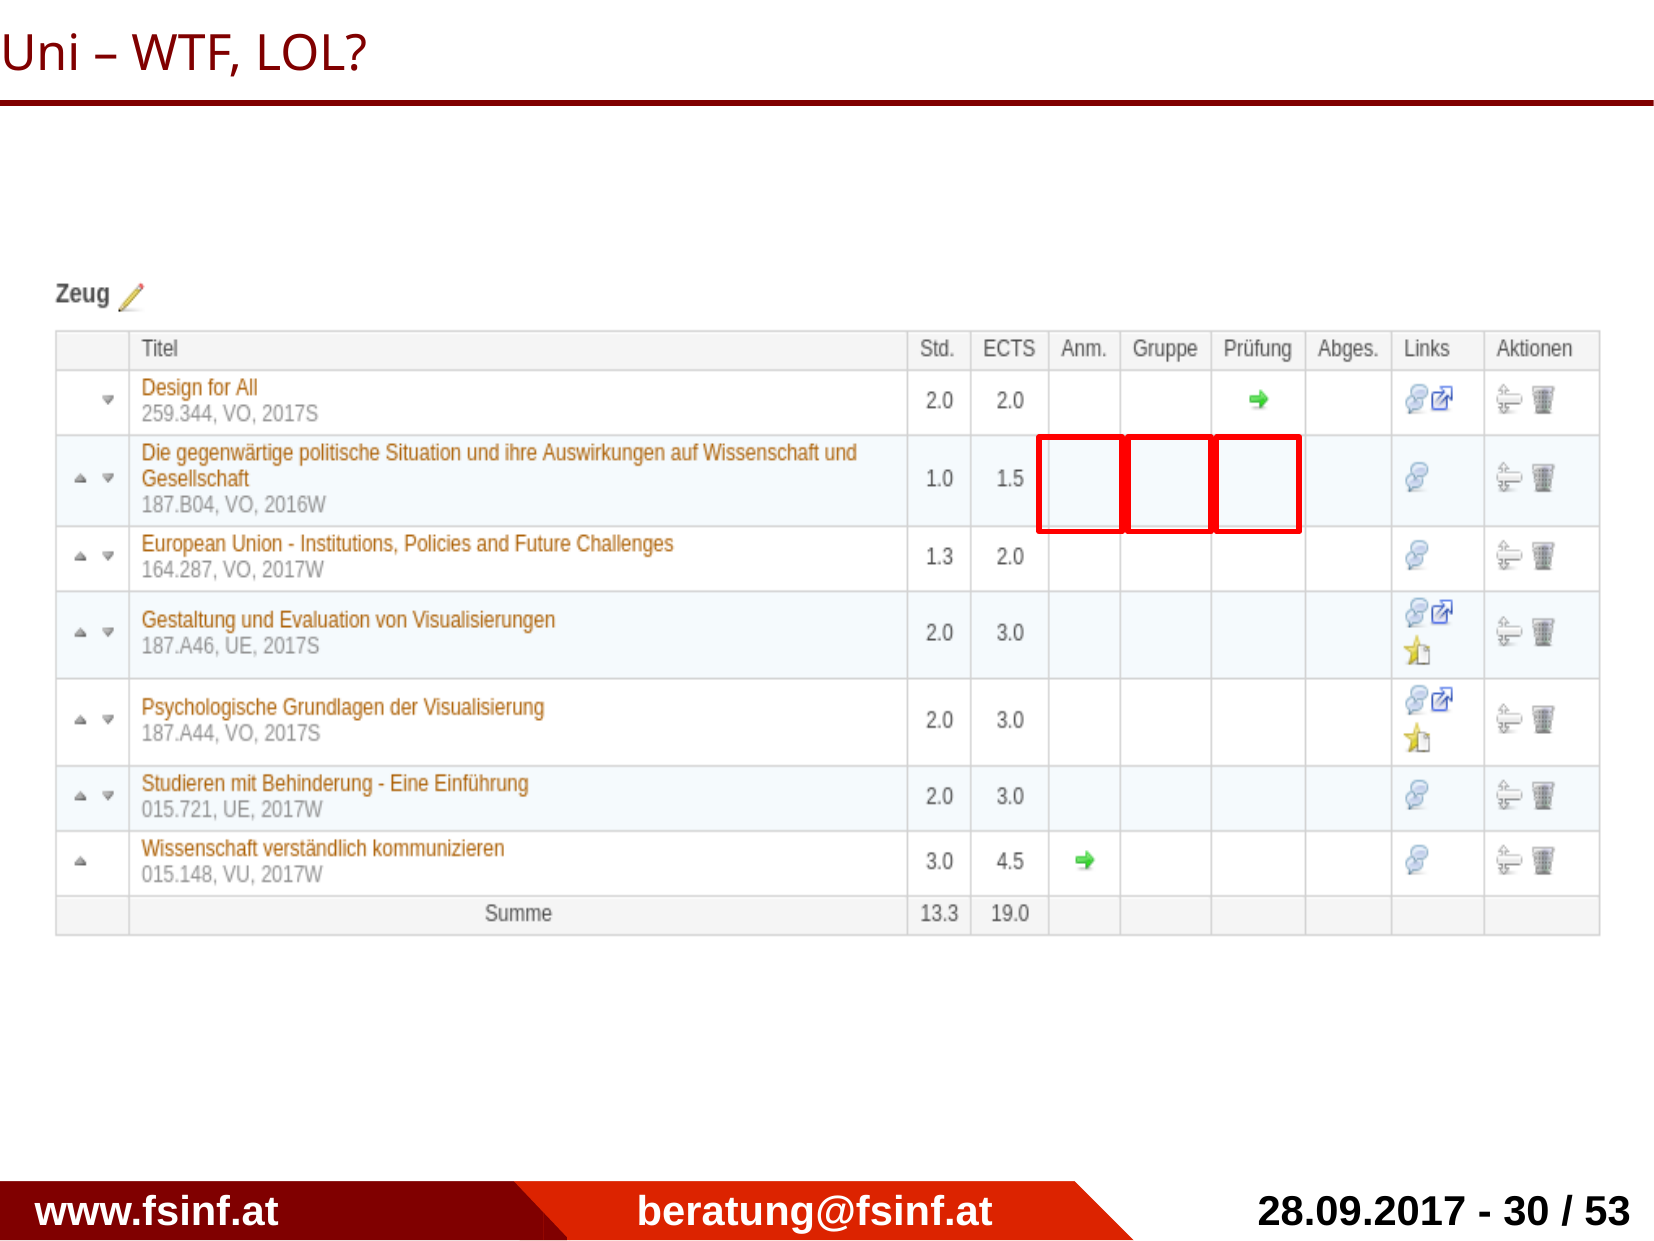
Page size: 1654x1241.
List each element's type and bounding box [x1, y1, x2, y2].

picture [23, 247, 1630, 981]
